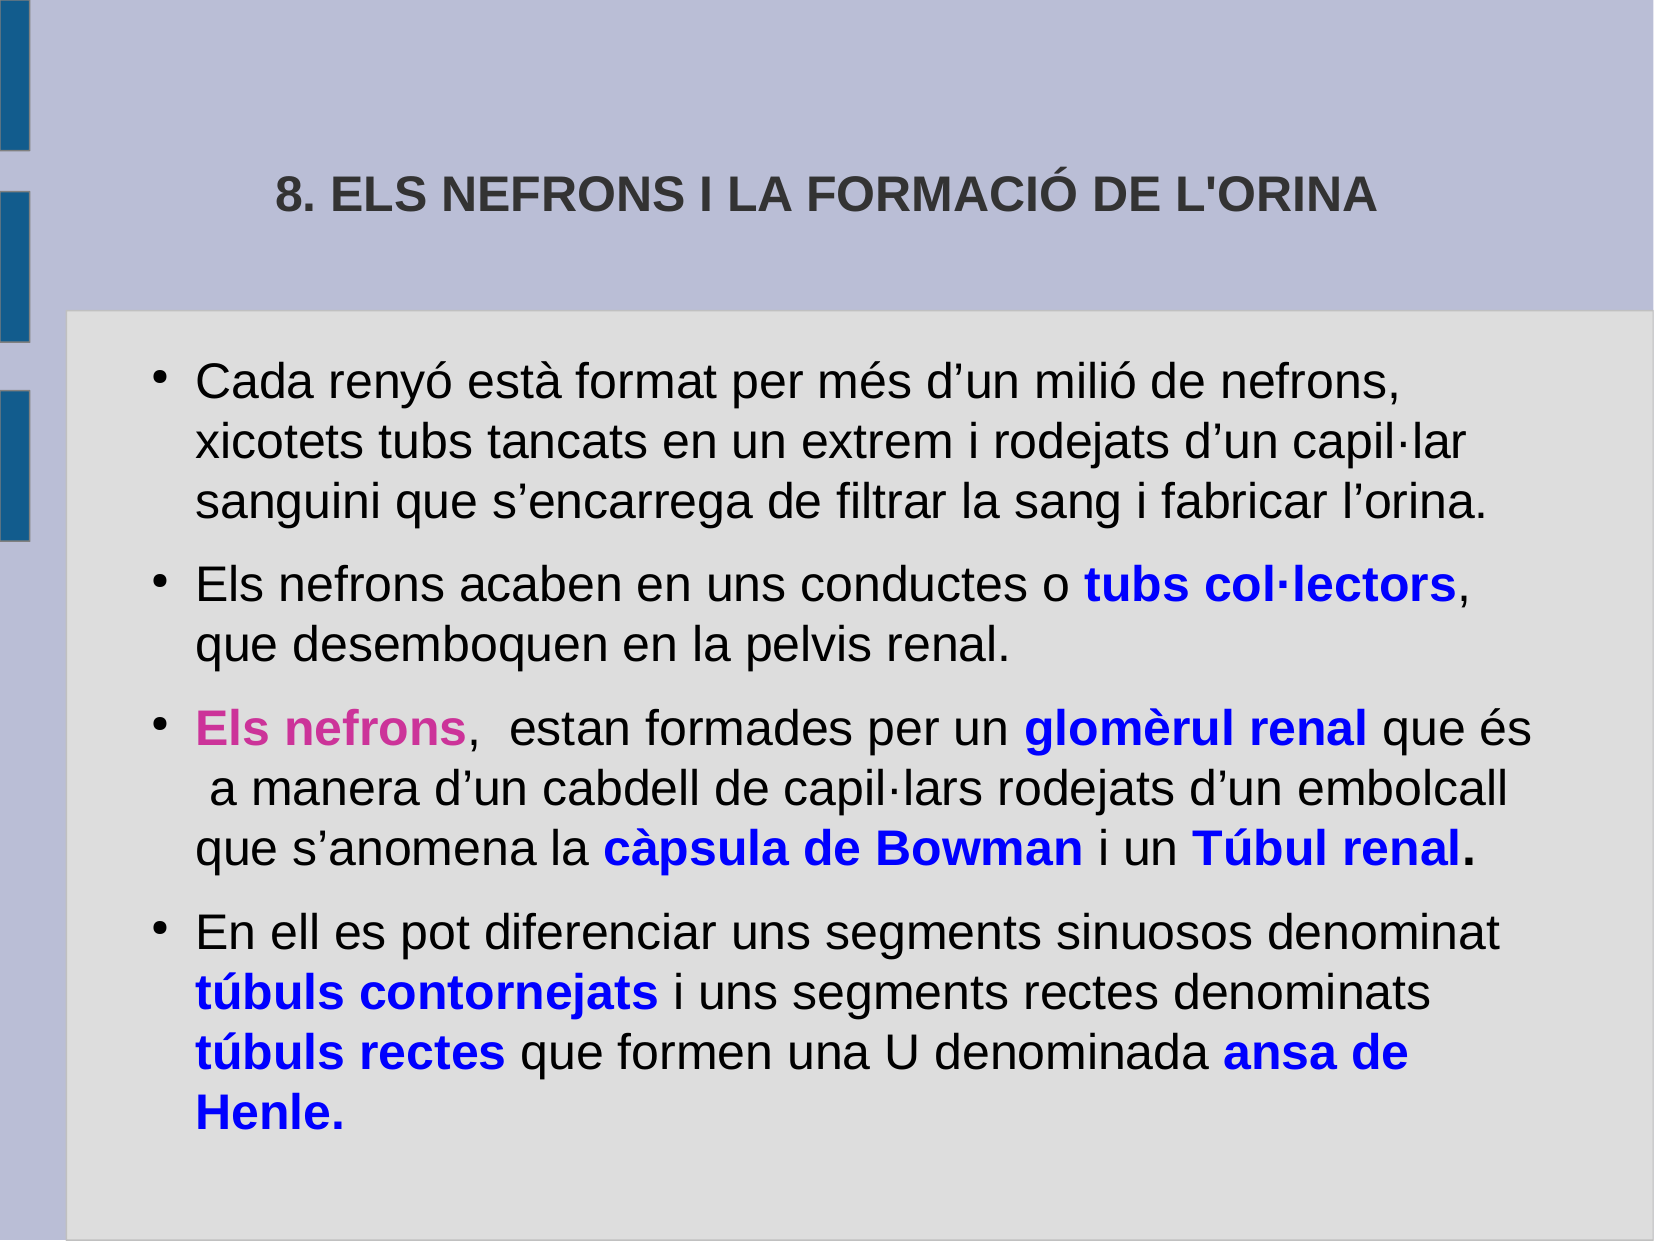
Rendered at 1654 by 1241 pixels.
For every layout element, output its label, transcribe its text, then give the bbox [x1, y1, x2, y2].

title 8. ELS NEFRONS I LA FORMACIÓ DE L'ORINA [121, 91, 1534, 298]
list Cada renyó està format per més d’un milió de nefrons, xicotets tubs tancats en un extrem i rodejats d’un capil·lar sanguini que s’encarrega de filtrar la sang i fabricar l’orina. Els nefrons acaben en uns conductes o tubs col·lectors, que desemboquen en la pelvis renal. Els nefrons, estan formades per un glomèrul renal que és a manera d’un cabdell de capil·lars rodejats d’un embolcall que s’anomena la càpsula de Bowman i un Túbul renal. En ell es pot diferenciar uns segments sinuosos denominat túbuls contornejats i uns segments rectes denominats túbuls rectes que formen una U denominada ansa de Henle. [121, 344, 1534, 1140]
